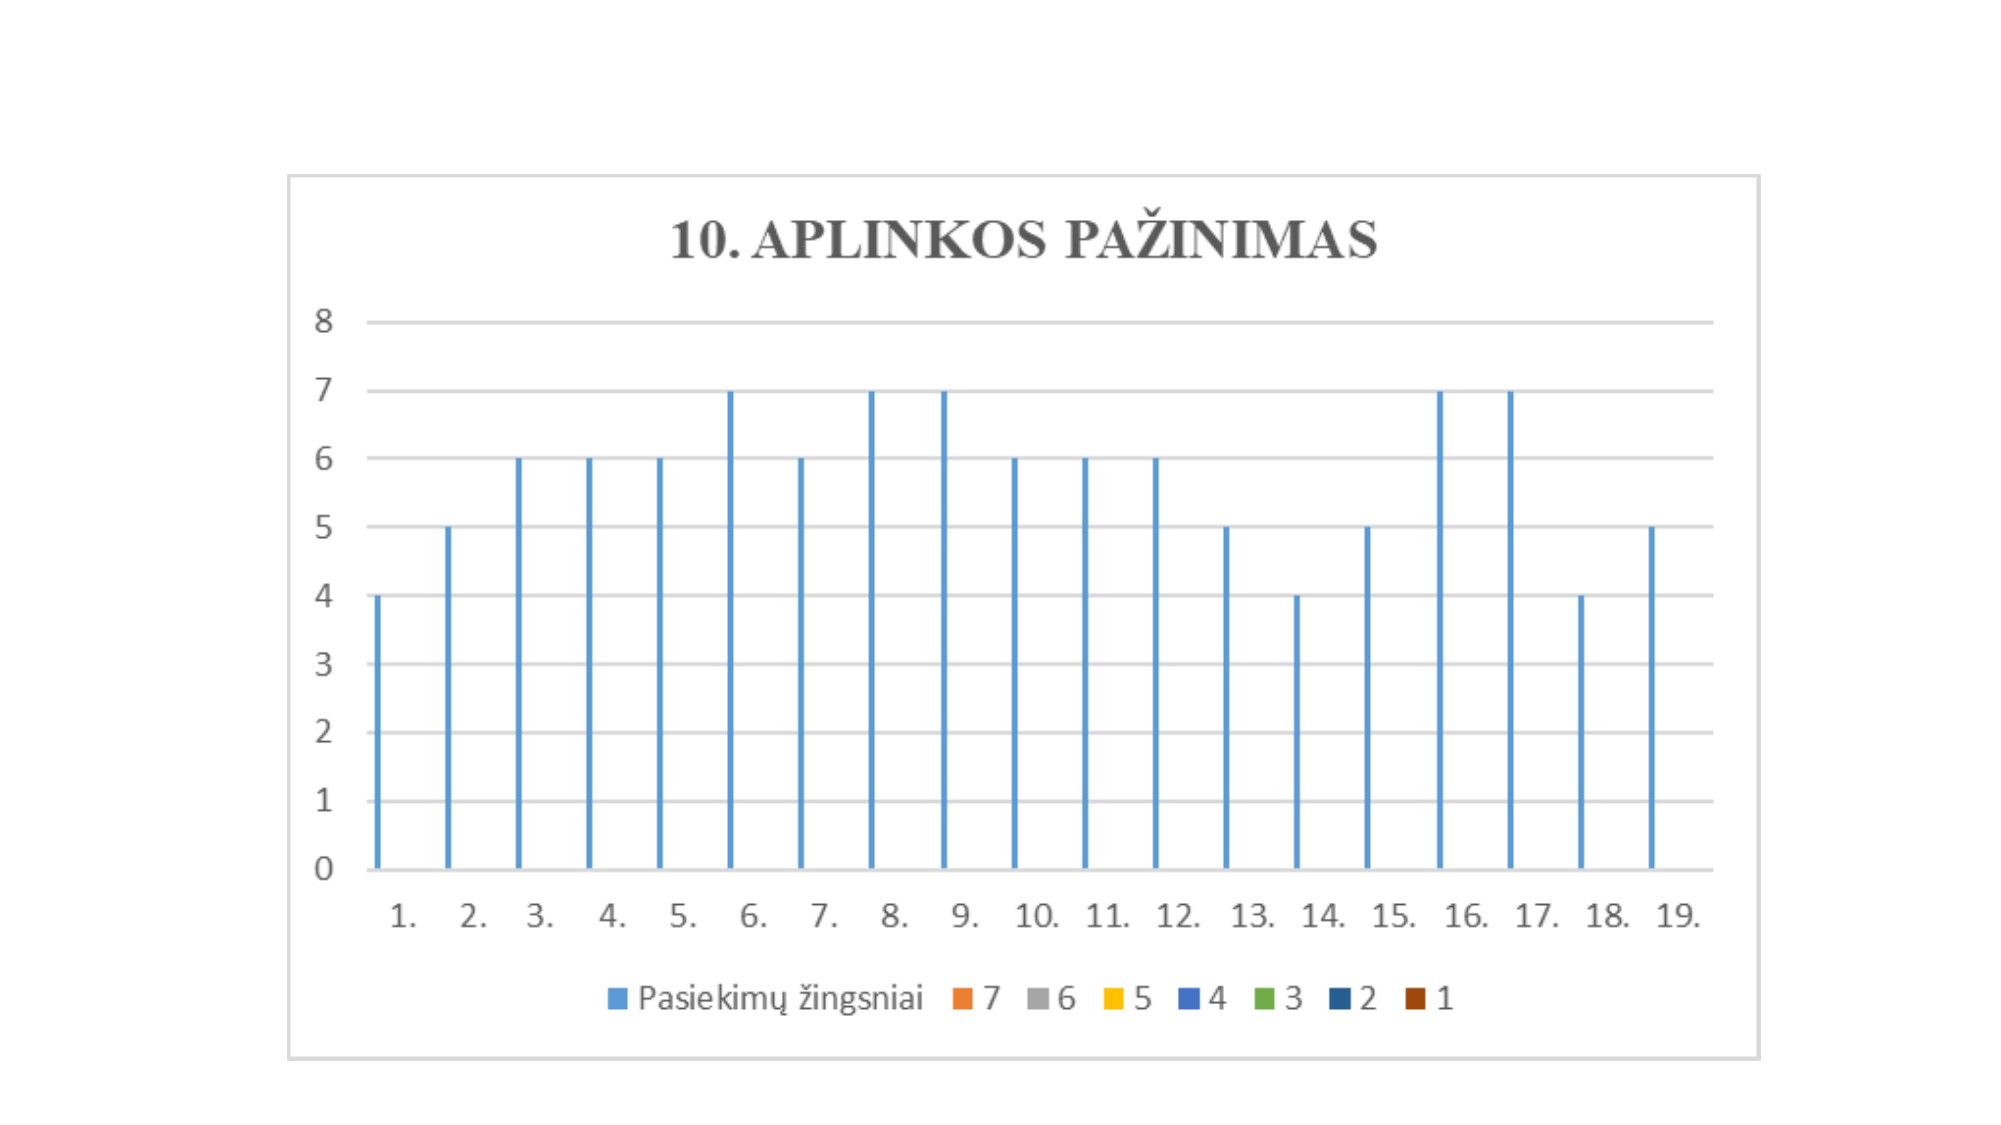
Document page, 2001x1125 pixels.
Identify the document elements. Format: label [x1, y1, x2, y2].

picture [287, 174, 1761, 1061]
